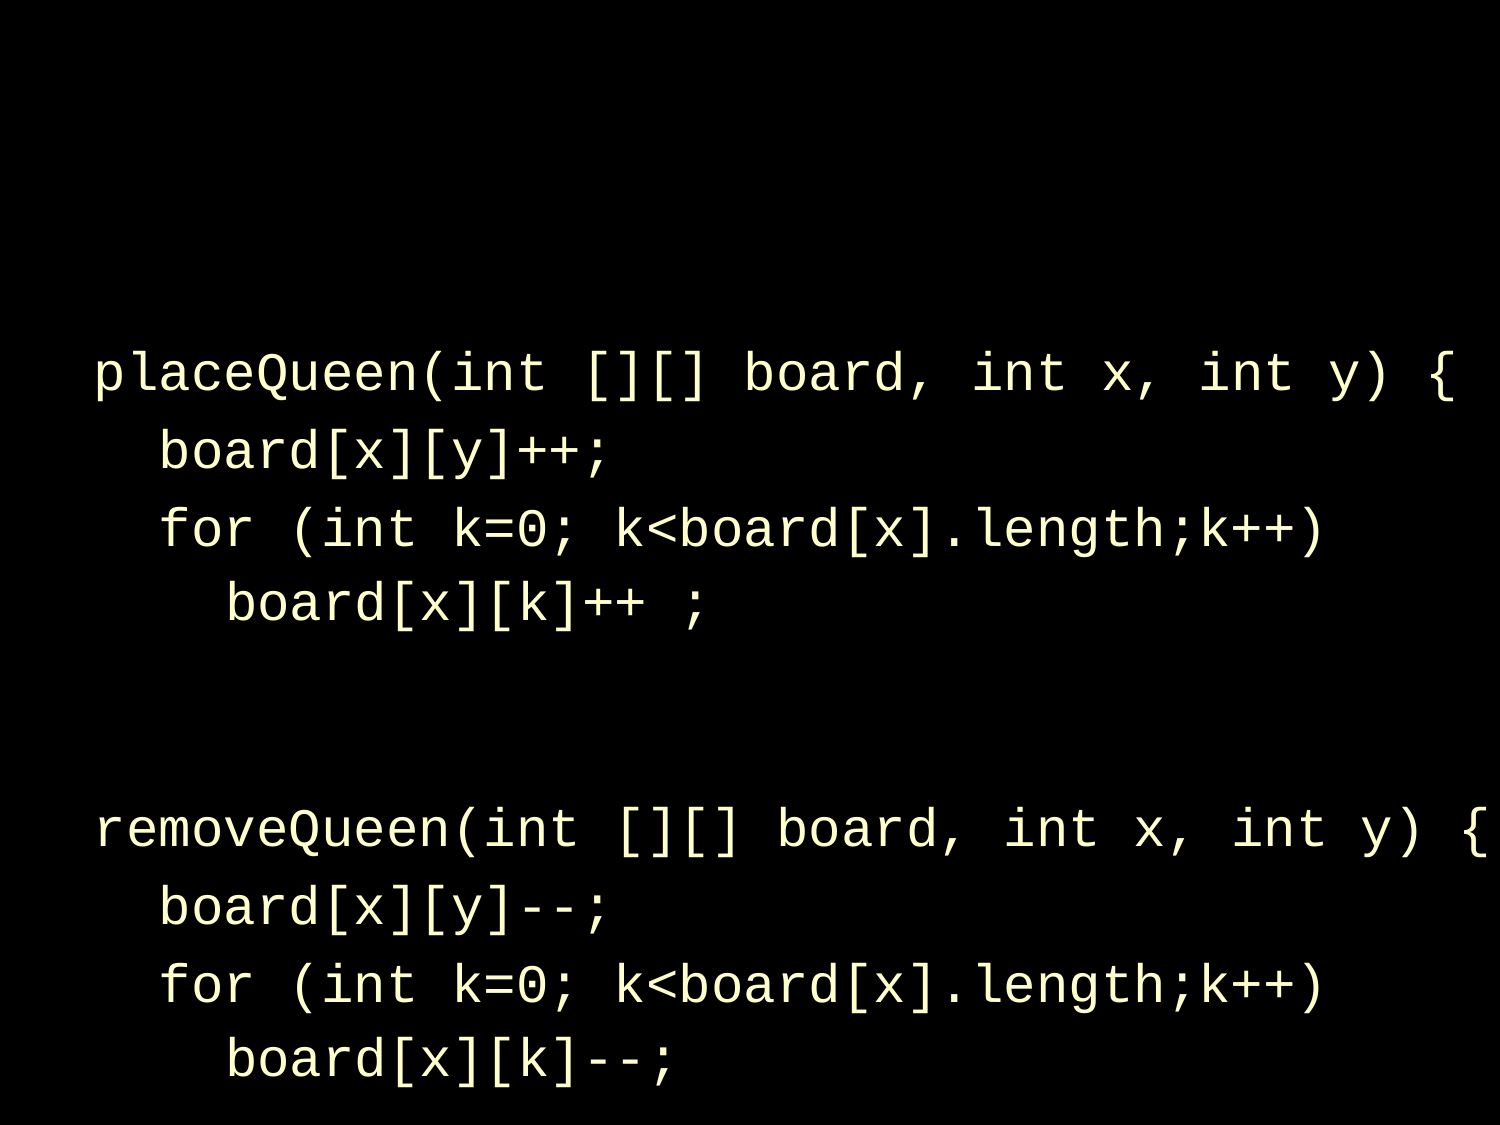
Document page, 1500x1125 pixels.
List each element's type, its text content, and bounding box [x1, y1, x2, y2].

list placeQueen(int [][] board, int x, int y) { board[x][y]++; for (int k=0; k<board[x].length;k++) board[x][k]++ ; removeQueen(int [][] board, int x, int y) { board[x][y]--; for (int k=0; k<board[x].length;k++) board[x][k]--; [37, 345, 1497, 1125]
